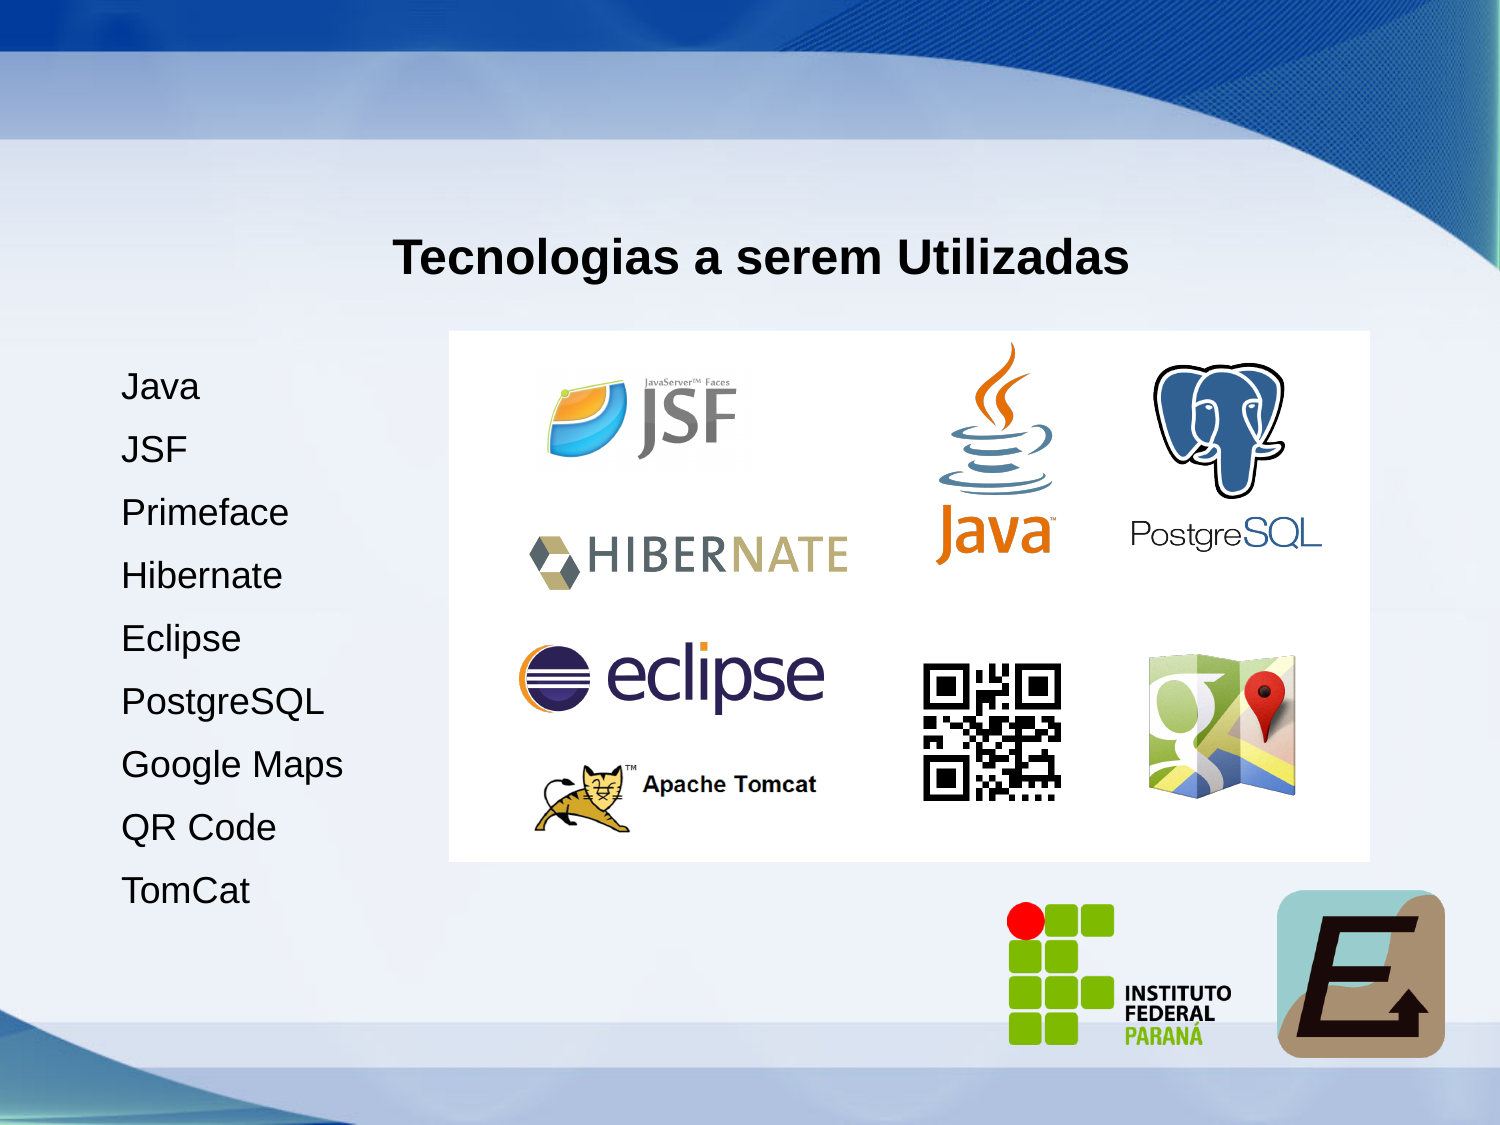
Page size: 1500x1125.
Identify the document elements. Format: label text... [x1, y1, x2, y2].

text_box Java JSF Primeface Hibernate Eclipse PostgreSQL Google Maps QR Code TomCat [106, 337, 520, 898]
text_box [448, 330, 1371, 863]
text_box Tecnologias a serem Utilizadas [304, 187, 1219, 293]
picture [0, 0, 1500, 1125]
